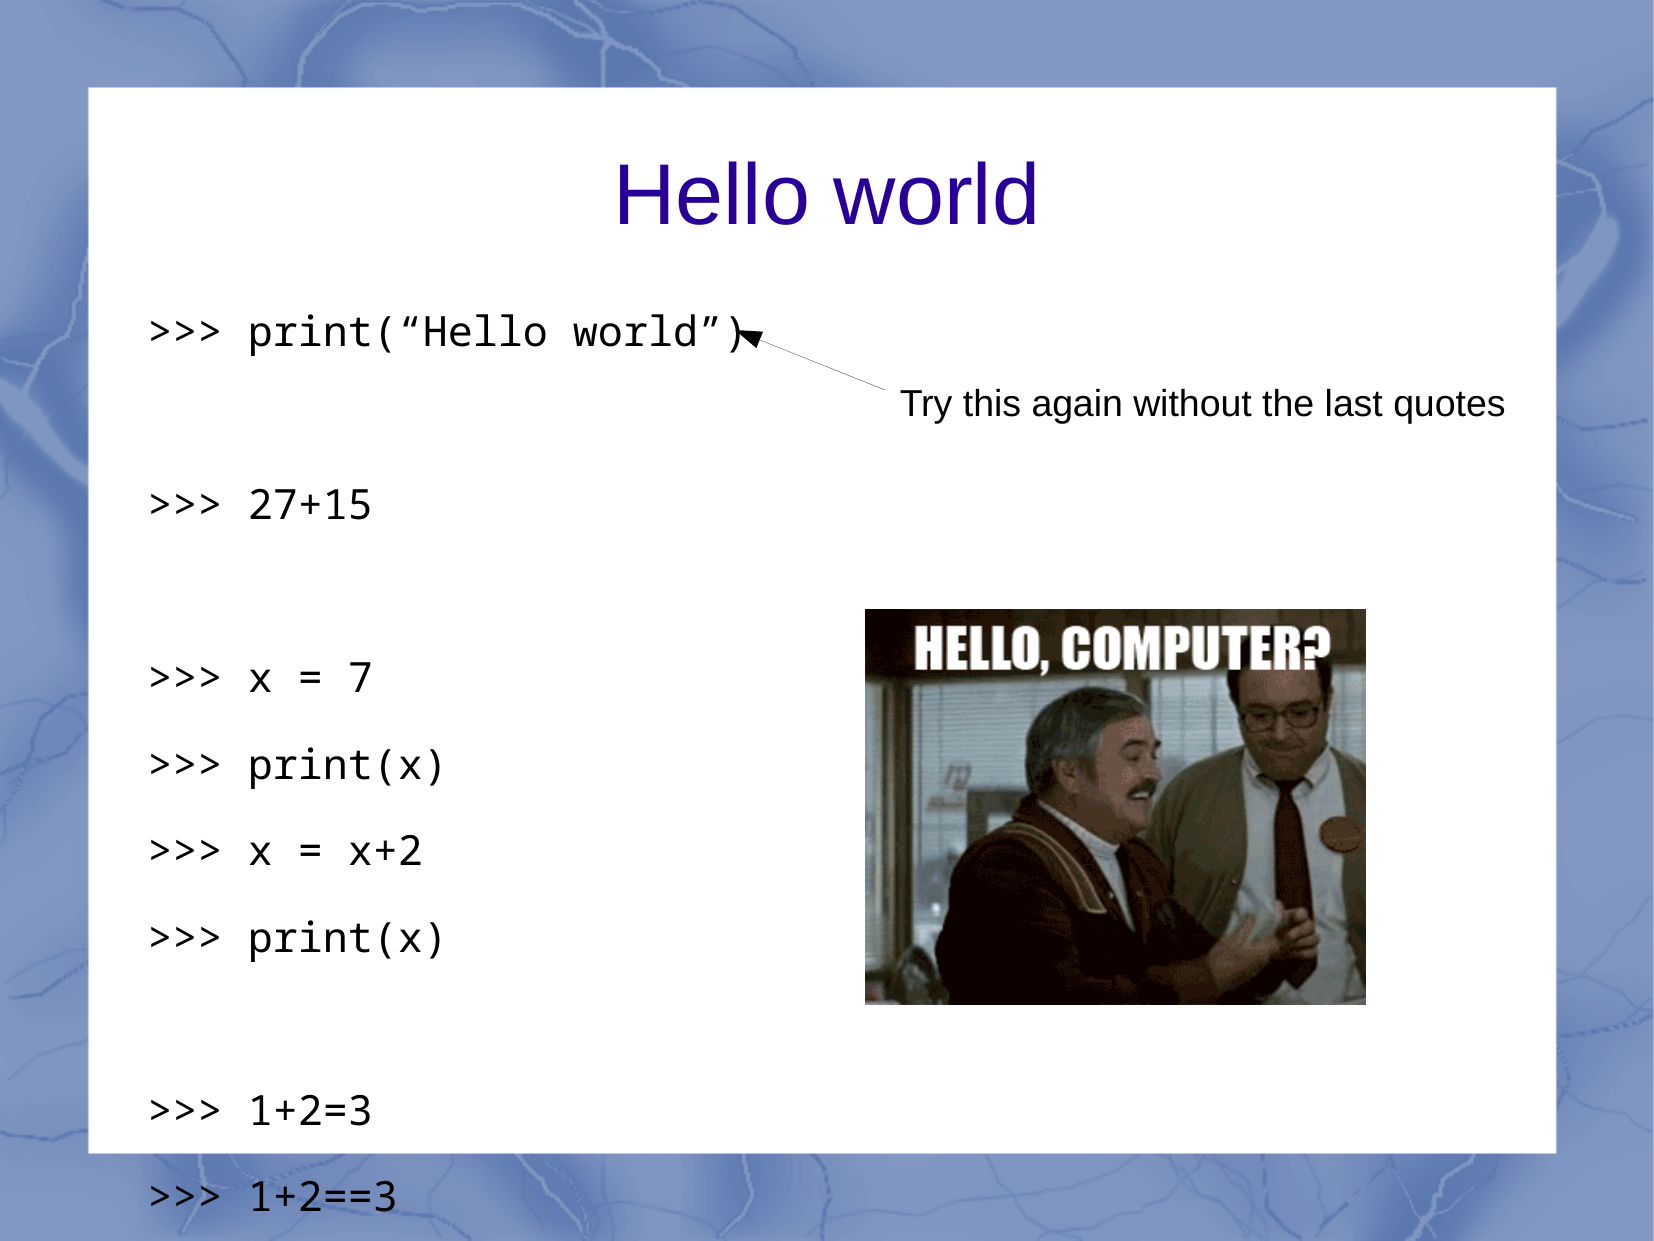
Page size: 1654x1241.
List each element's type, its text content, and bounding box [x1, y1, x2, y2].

text_box Try this again without the last quotes [885, 375, 1520, 432]
picture [0, 0, 1654, 1241]
title Hello world [118, 90, 1536, 298]
list >>> print(“Hello world”) >>> 27+15 >>> x = 7 >>> print(x) >>> x = x+2 >>> print(x) >>> 1+2=3 >>> 1+2==3 [147, 302, 1506, 1132]
